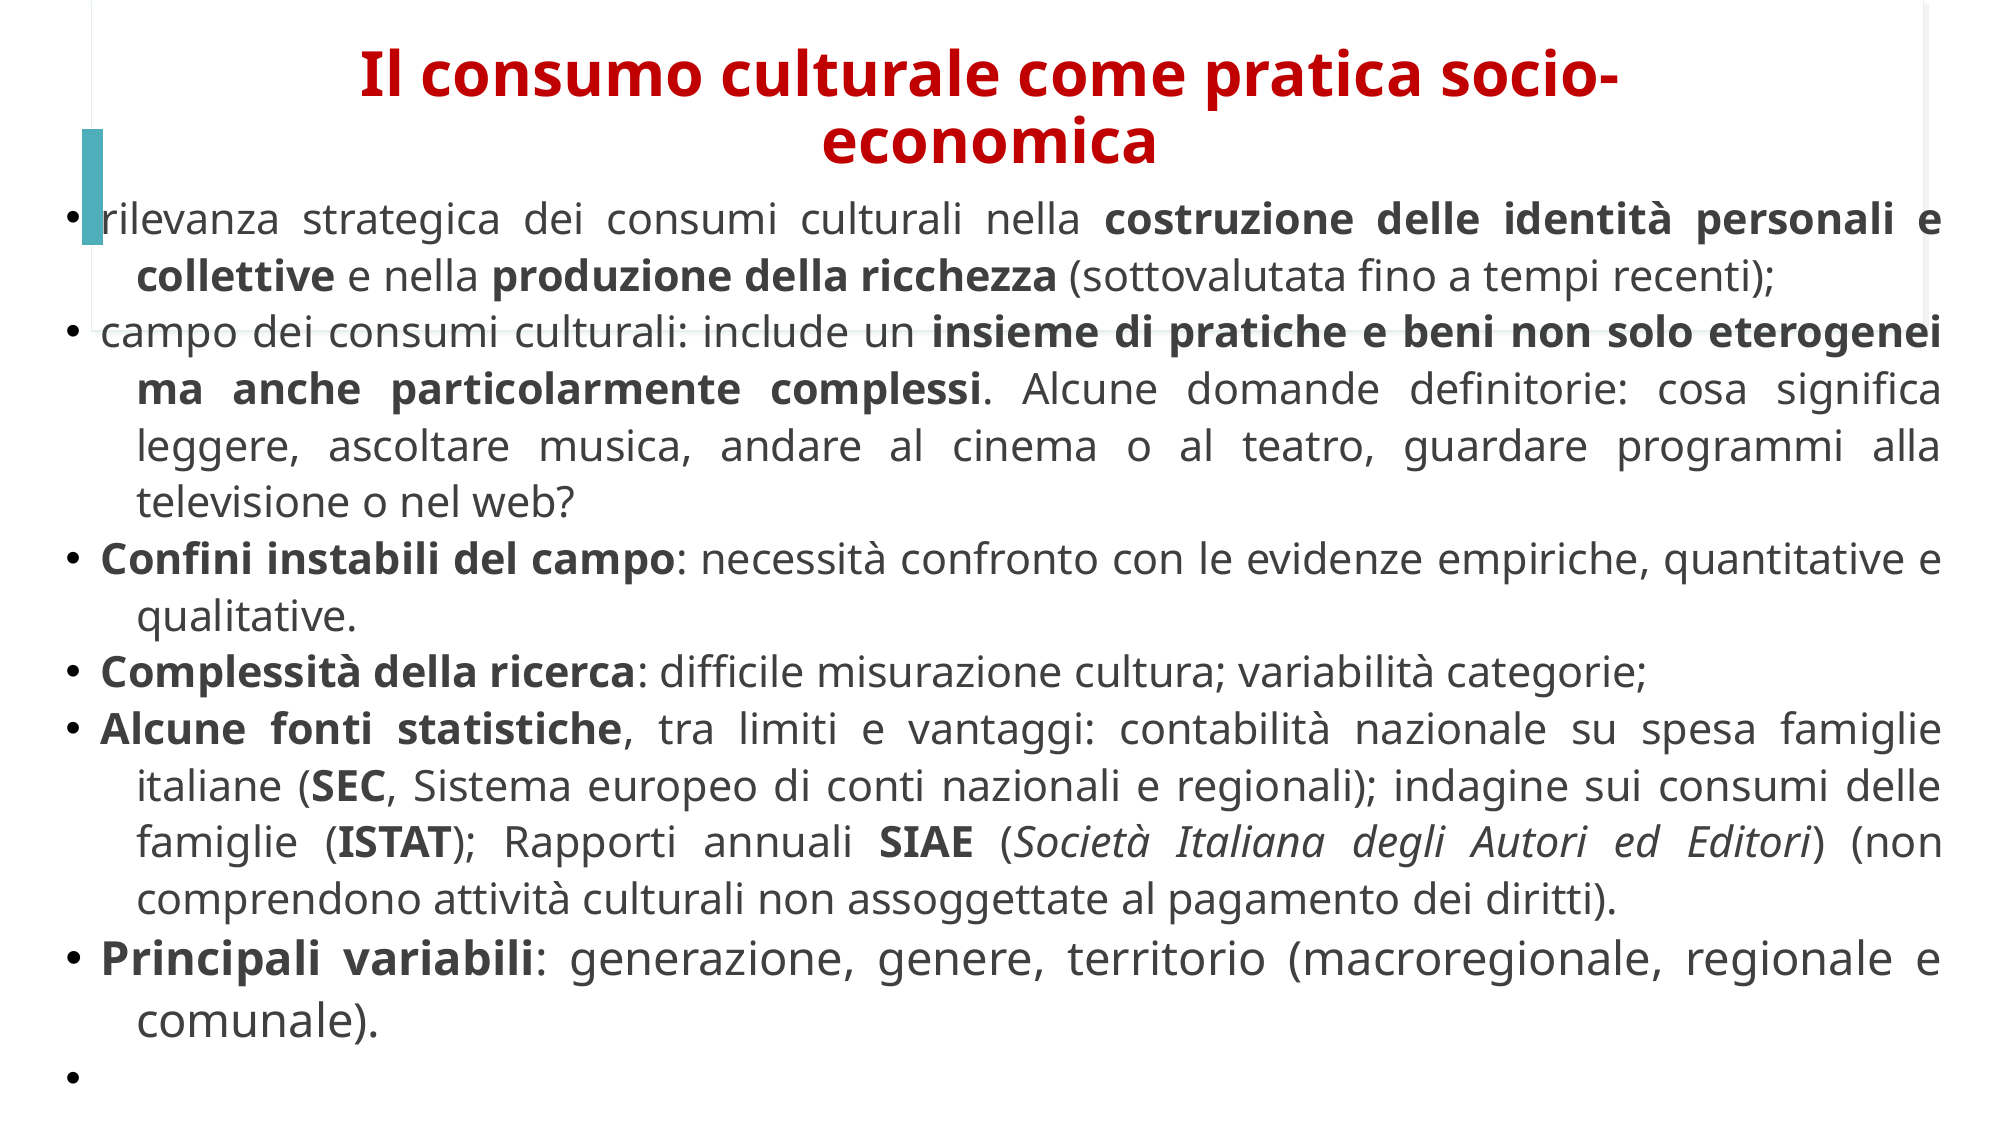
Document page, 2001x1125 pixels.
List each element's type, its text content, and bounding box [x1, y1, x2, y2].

title Il consumo culturale come pratica socio-economica [215, 19, 1767, 178]
list rilevanza strategica dei consumi culturali nella costruzione delle identità personali e collettive e nella produzione della ricchezza (sottovalutata fino a tempi recenti); campo dei consumi culturali: include un insieme di pratiche e beni non solo eterogenei ma anche particolarmente complessi. Alcune domande definitorie: cosa significa leggere, ascoltare musica, andare al cinema o al teatro, guardare programmi alla televisione o nel web? Confini instabili del campo: necessità confronto con le evidenze empiriche, quantitative e qualitative. Complessità della ricerca: difficile misurazione cultura; variabilità categorie; Alcune fonti statistiche, tra limiti e vantaggi: contabilità nazionale su spesa famiglie italiane (SEC, Sistema europeo di conti nazionali e regionali); indagine sui consumi delle famiglie (ISTAT); Rapporti annuali SIAE (Società Italiana degli Autori ed Editori) (non comprendono attività culturali non assoggettate al pagamento dei diritti). Principali variabili: generazione, genere, territorio (macroregionale, regionale e comunale). [50, 178, 1959, 1056]
